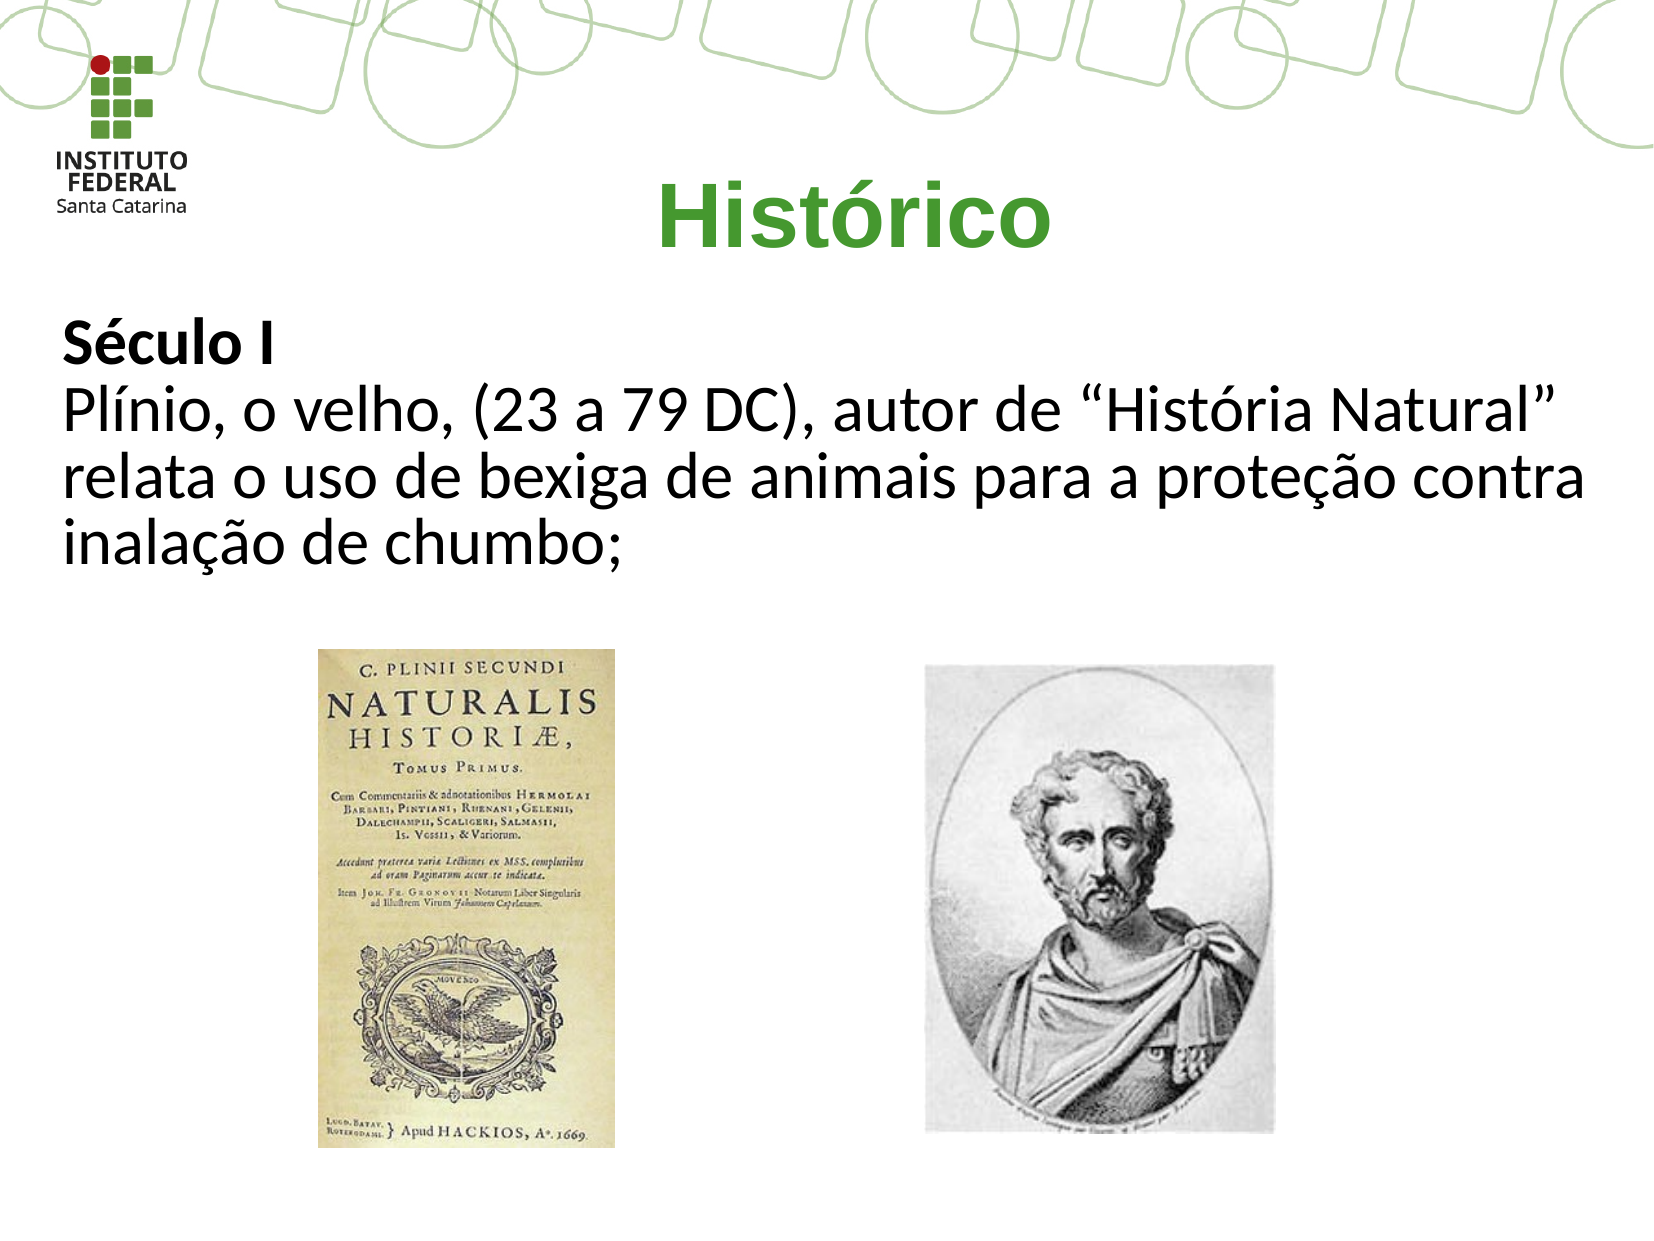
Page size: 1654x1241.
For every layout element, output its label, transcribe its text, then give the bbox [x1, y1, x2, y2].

text_box Século I Plínio, o velho, (23 a 79 DC), autor de “História Natural” relata o uso de bexiga de animais para a proteção contra inalação de chumbo; [47, 307, 1603, 588]
picture [0, 0, 1654, 1169]
title Histórico [212, 111, 1524, 307]
